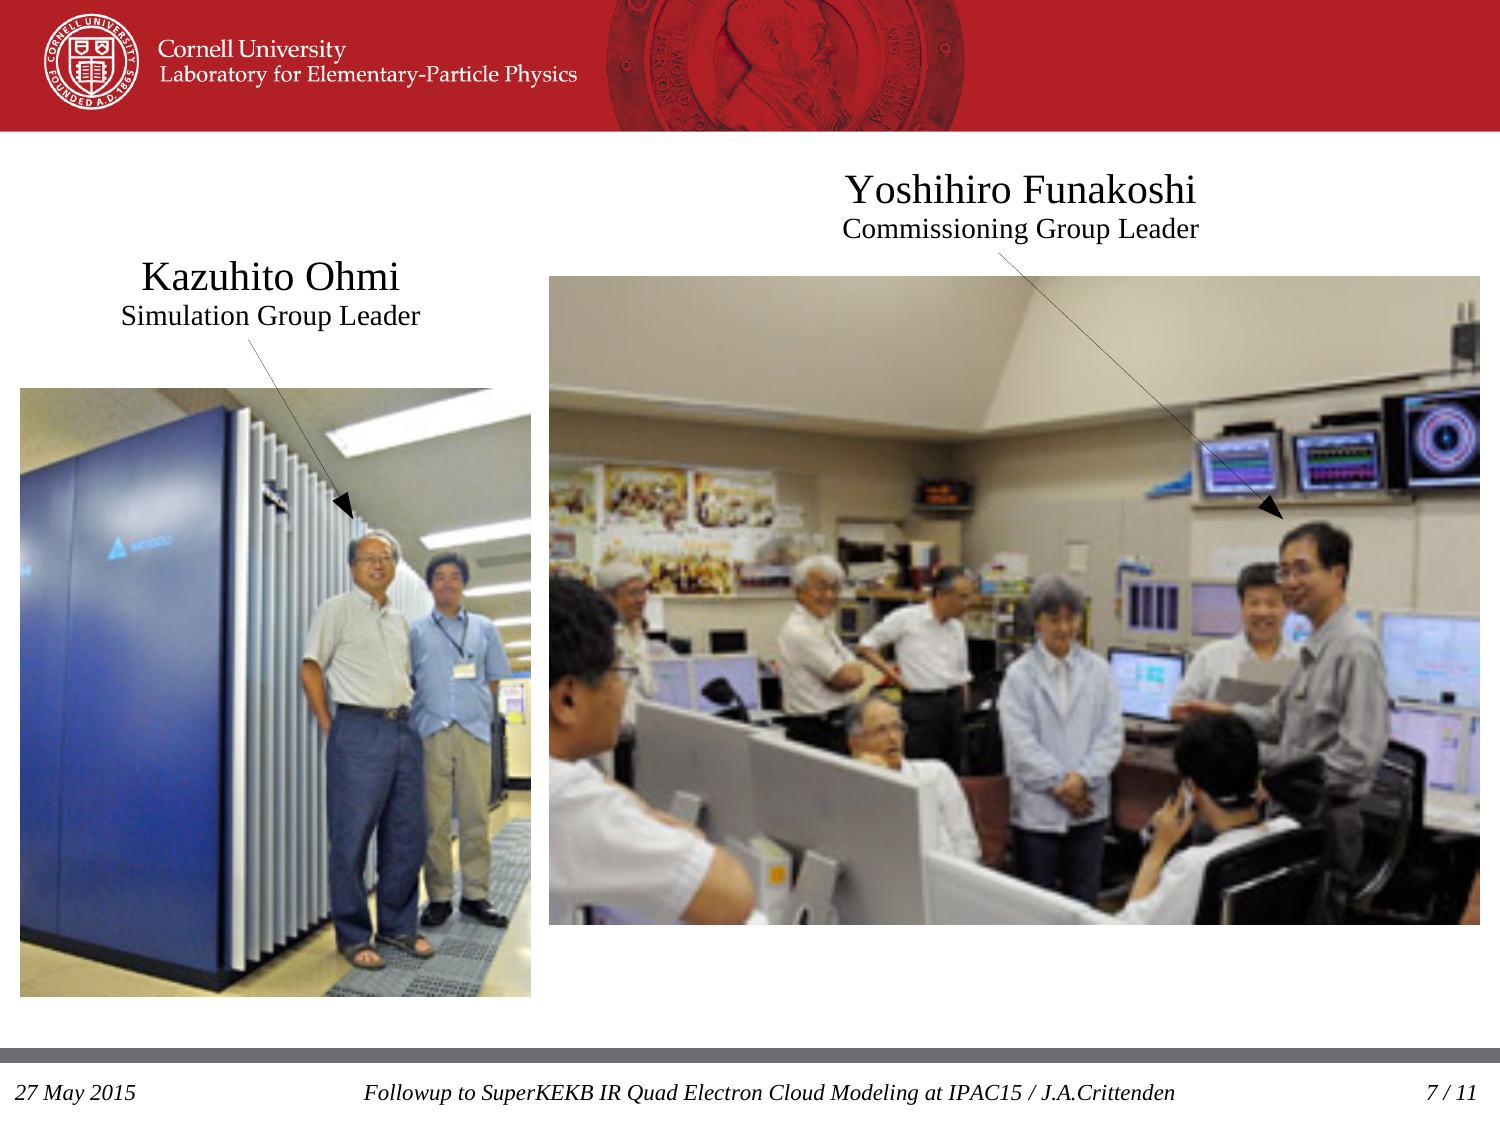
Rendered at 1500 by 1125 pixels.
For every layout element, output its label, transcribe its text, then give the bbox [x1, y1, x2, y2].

picture [549, 276, 1480, 925]
picture [20, 388, 531, 997]
picture [0, 0, 1500, 132]
text_box Yoshihiro Funakoshi Commissioning Group Leader [788, 159, 1254, 253]
text_box Kazuhito Ohmi Simulation Group Leader [38, 246, 504, 340]
